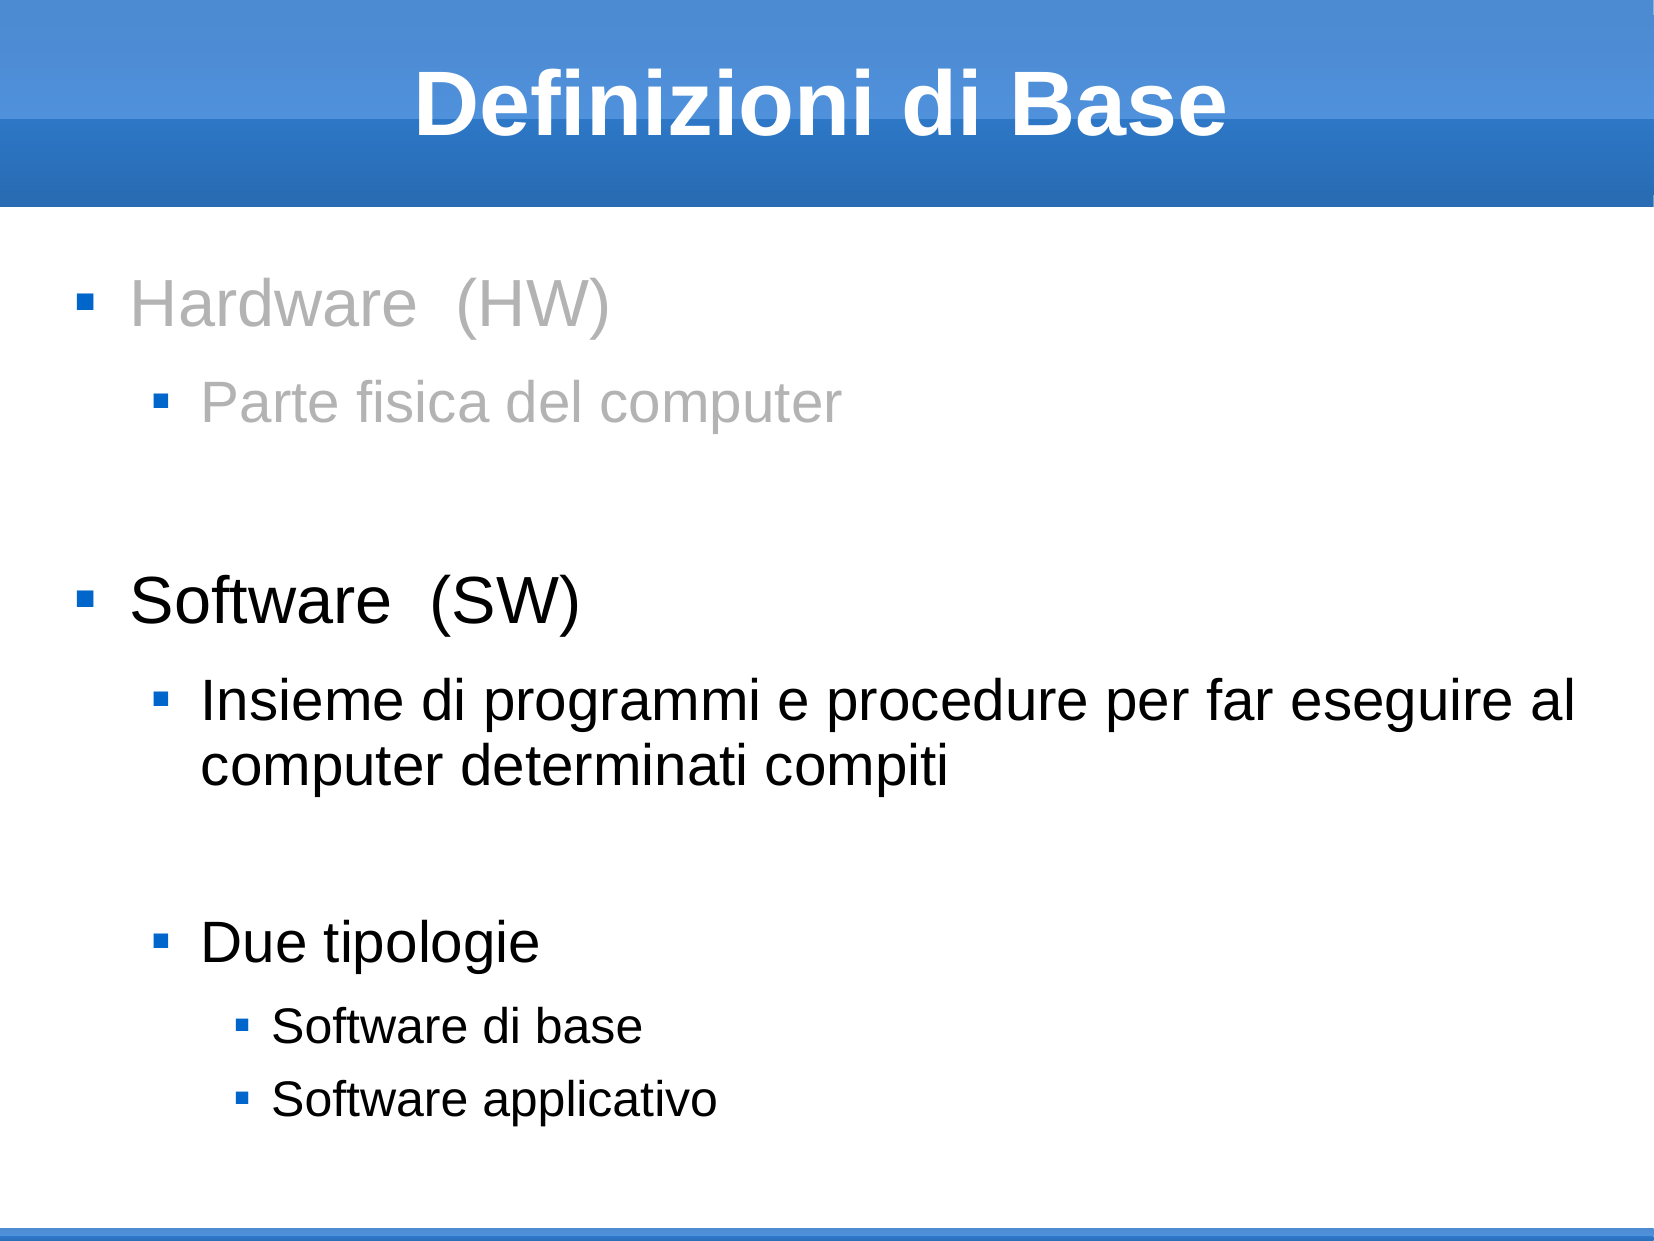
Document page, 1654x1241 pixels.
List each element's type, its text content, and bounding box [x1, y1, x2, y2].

title Definizioni di Base [76, 0, 1565, 208]
list Hardware (HW) Parte fisica del computer Software (SW) Insieme di programmi e procedure per far eseguire al computer determinati compiti Due tipologie Software di base Software applicativo [59, 265, 1595, 1211]
